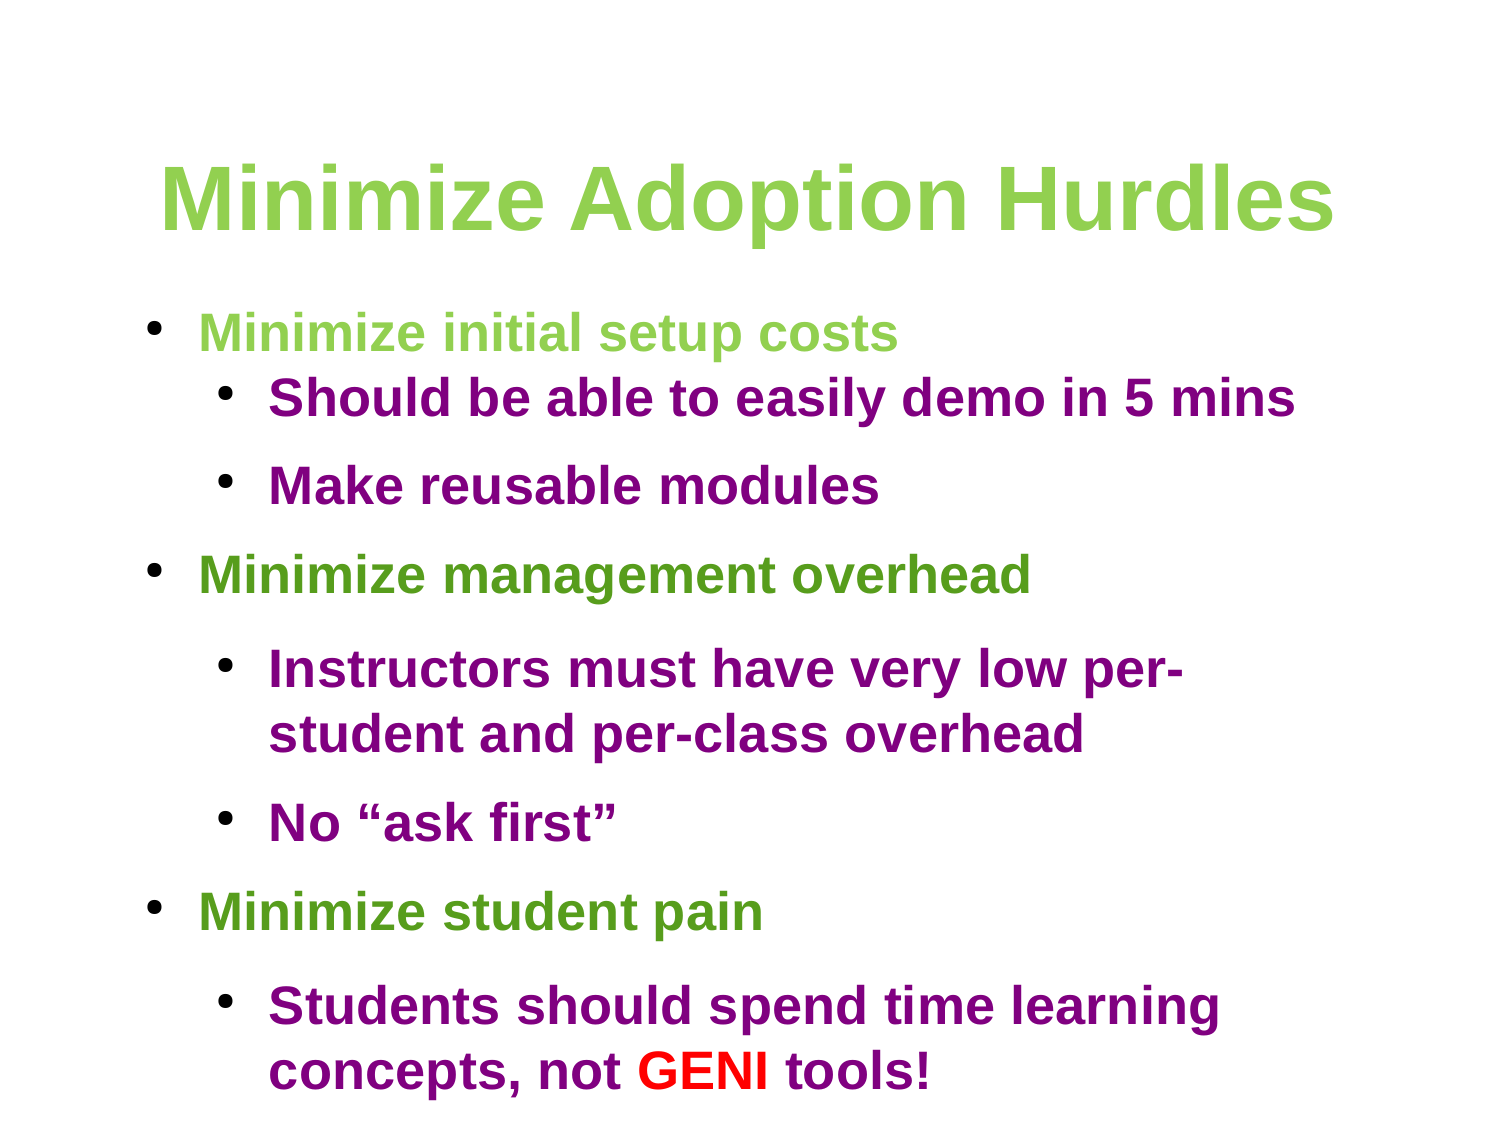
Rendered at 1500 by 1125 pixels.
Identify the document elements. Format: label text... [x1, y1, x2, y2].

title Minimize Adoption Hurdles [112, 99, 1388, 288]
list Minimize initial setup costs Should be able to easily demo in 5 mins Make reusable modules Minimize management overhead Instructors must have very low per-student and per-class overhead No “ask first” Minimize student pain Students should spend time learning concepts, not GENI tools! [112, 289, 1388, 1125]
